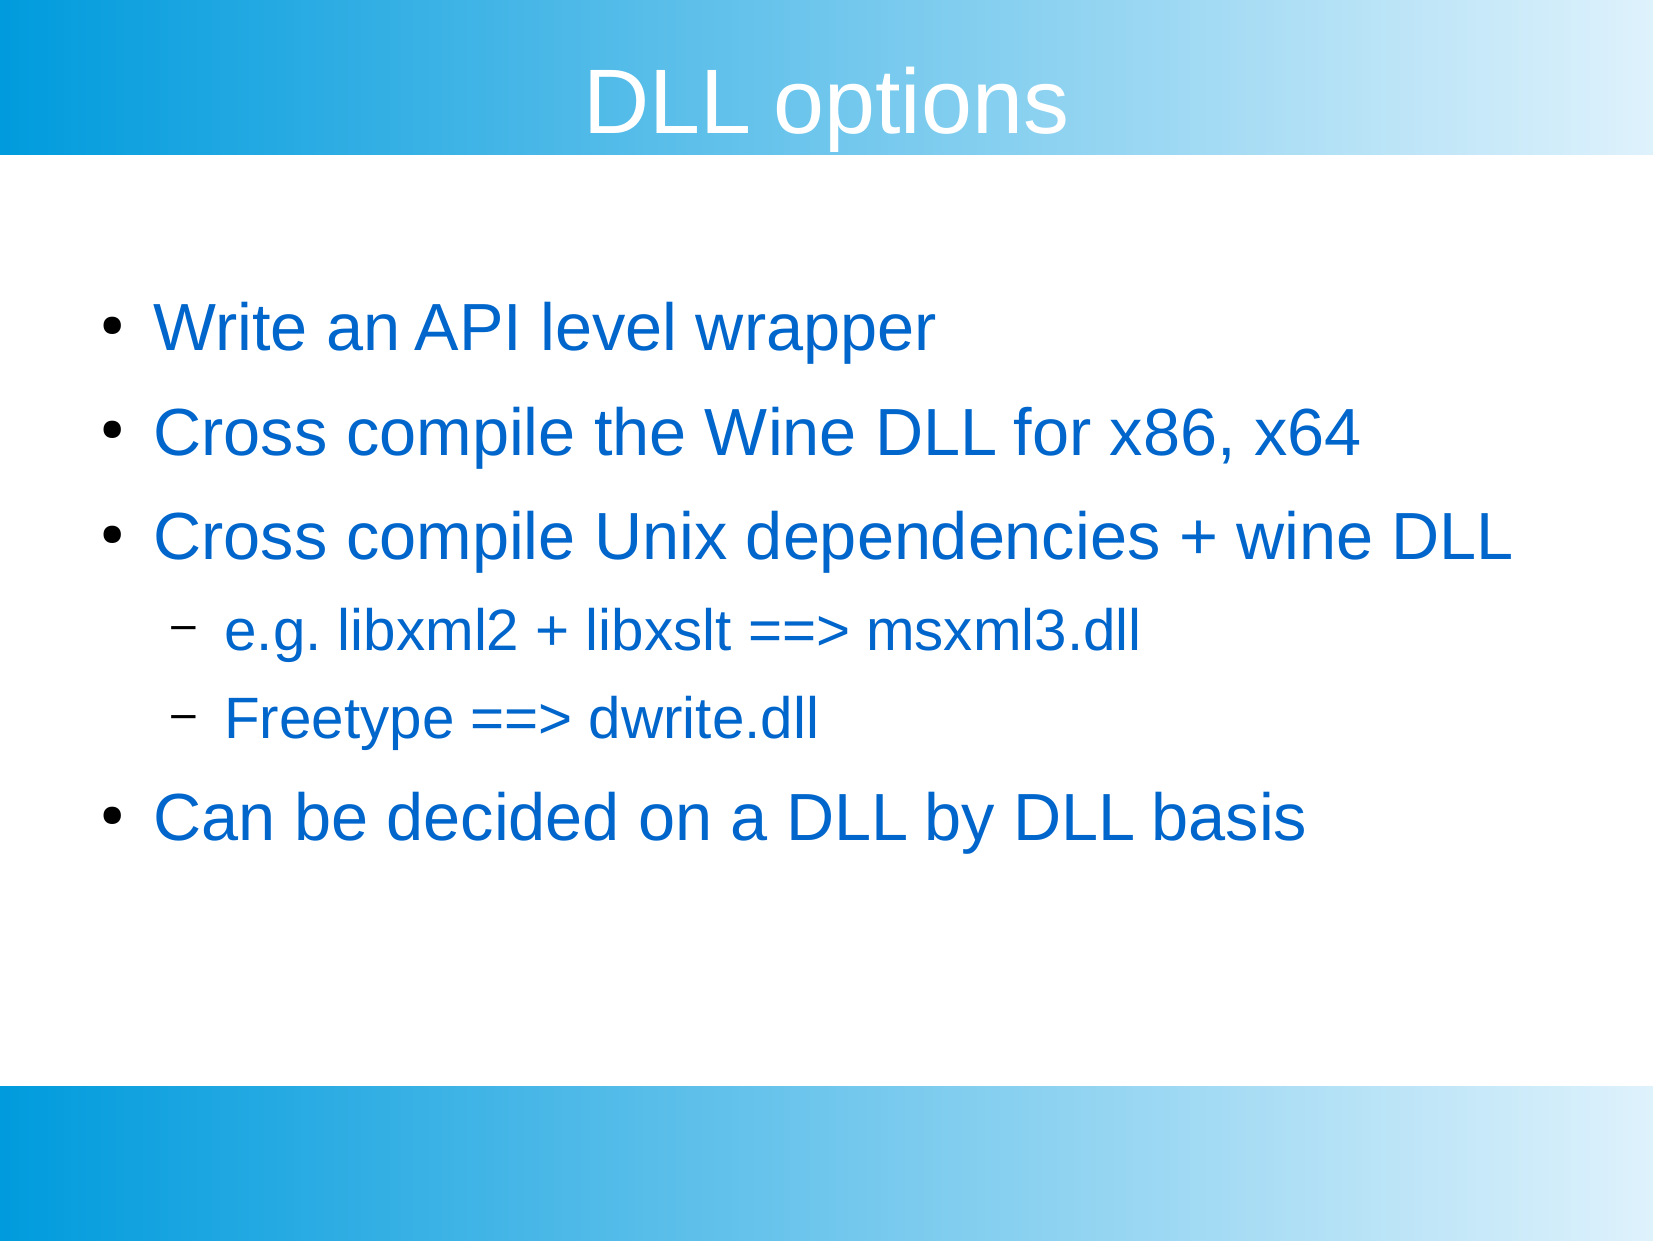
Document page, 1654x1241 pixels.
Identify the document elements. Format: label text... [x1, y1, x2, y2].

list Write an API level wrapper Cross compile the Wine DLL for x86, x64 Cross compile Unix dependencies + wine DLL e.g. libxml2 + libxslt ==> msxml3.dll Freetype ==> dwrite.dll Can be decided on a DLL by DLL basis [82, 290, 1571, 1010]
title DLL options [82, 49, 1571, 155]
